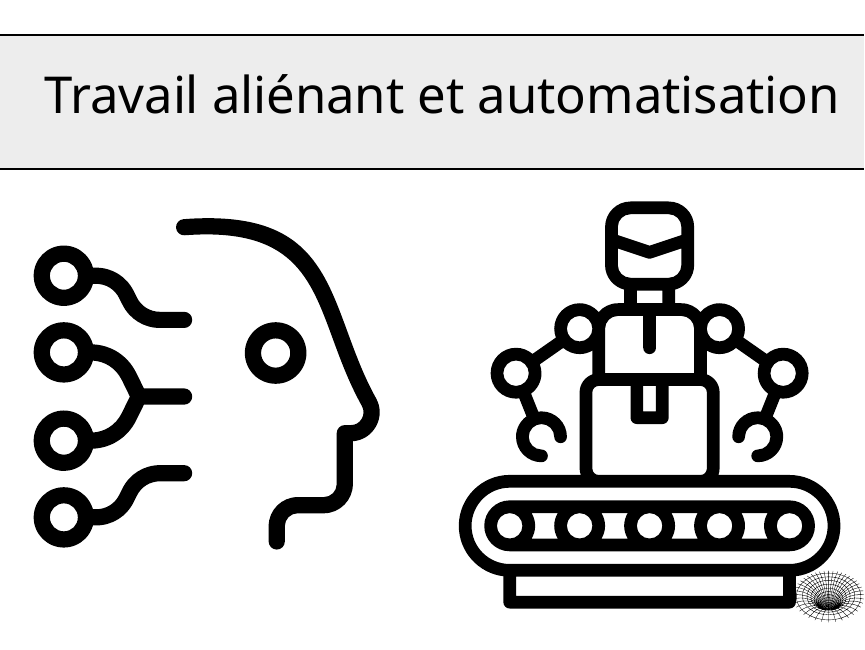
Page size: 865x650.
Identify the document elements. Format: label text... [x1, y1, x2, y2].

title Travail aliénant et automatisation [29, 34, 857, 161]
picture [29, 206, 384, 650]
text_box [0, 34, 864, 169]
picture [442, 198, 857, 650]
